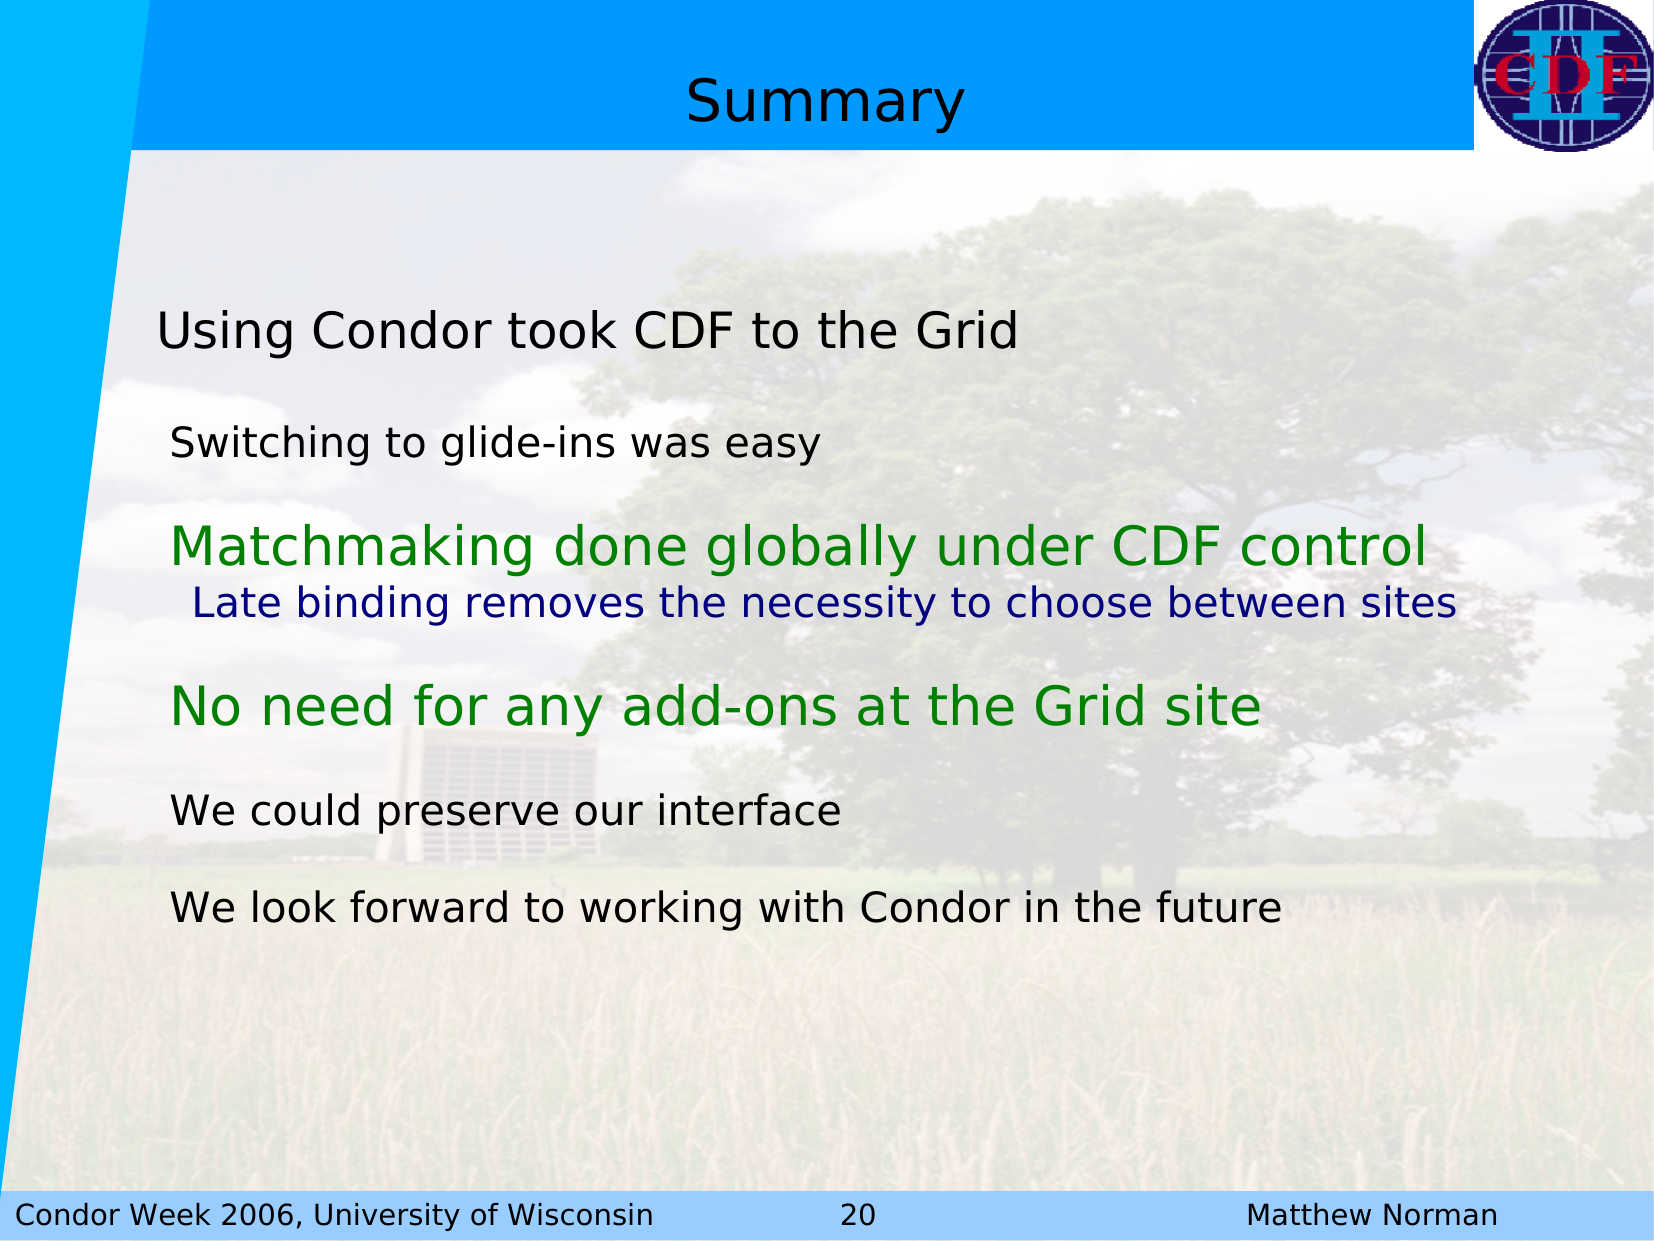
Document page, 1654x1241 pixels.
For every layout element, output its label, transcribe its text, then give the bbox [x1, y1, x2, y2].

text_box Summary [324, 60, 1330, 144]
text_box Using Condor took CDF to the Grid Switching to glide-ins was easy Matchmaking done globally under CDF control Late binding removes the necessity to choose between sites No need for any add-ons at the Grid site We could preserve our interface We look forward to working with Condor in the future [141, 294, 1513, 1113]
picture [1474, 0, 1654, 152]
